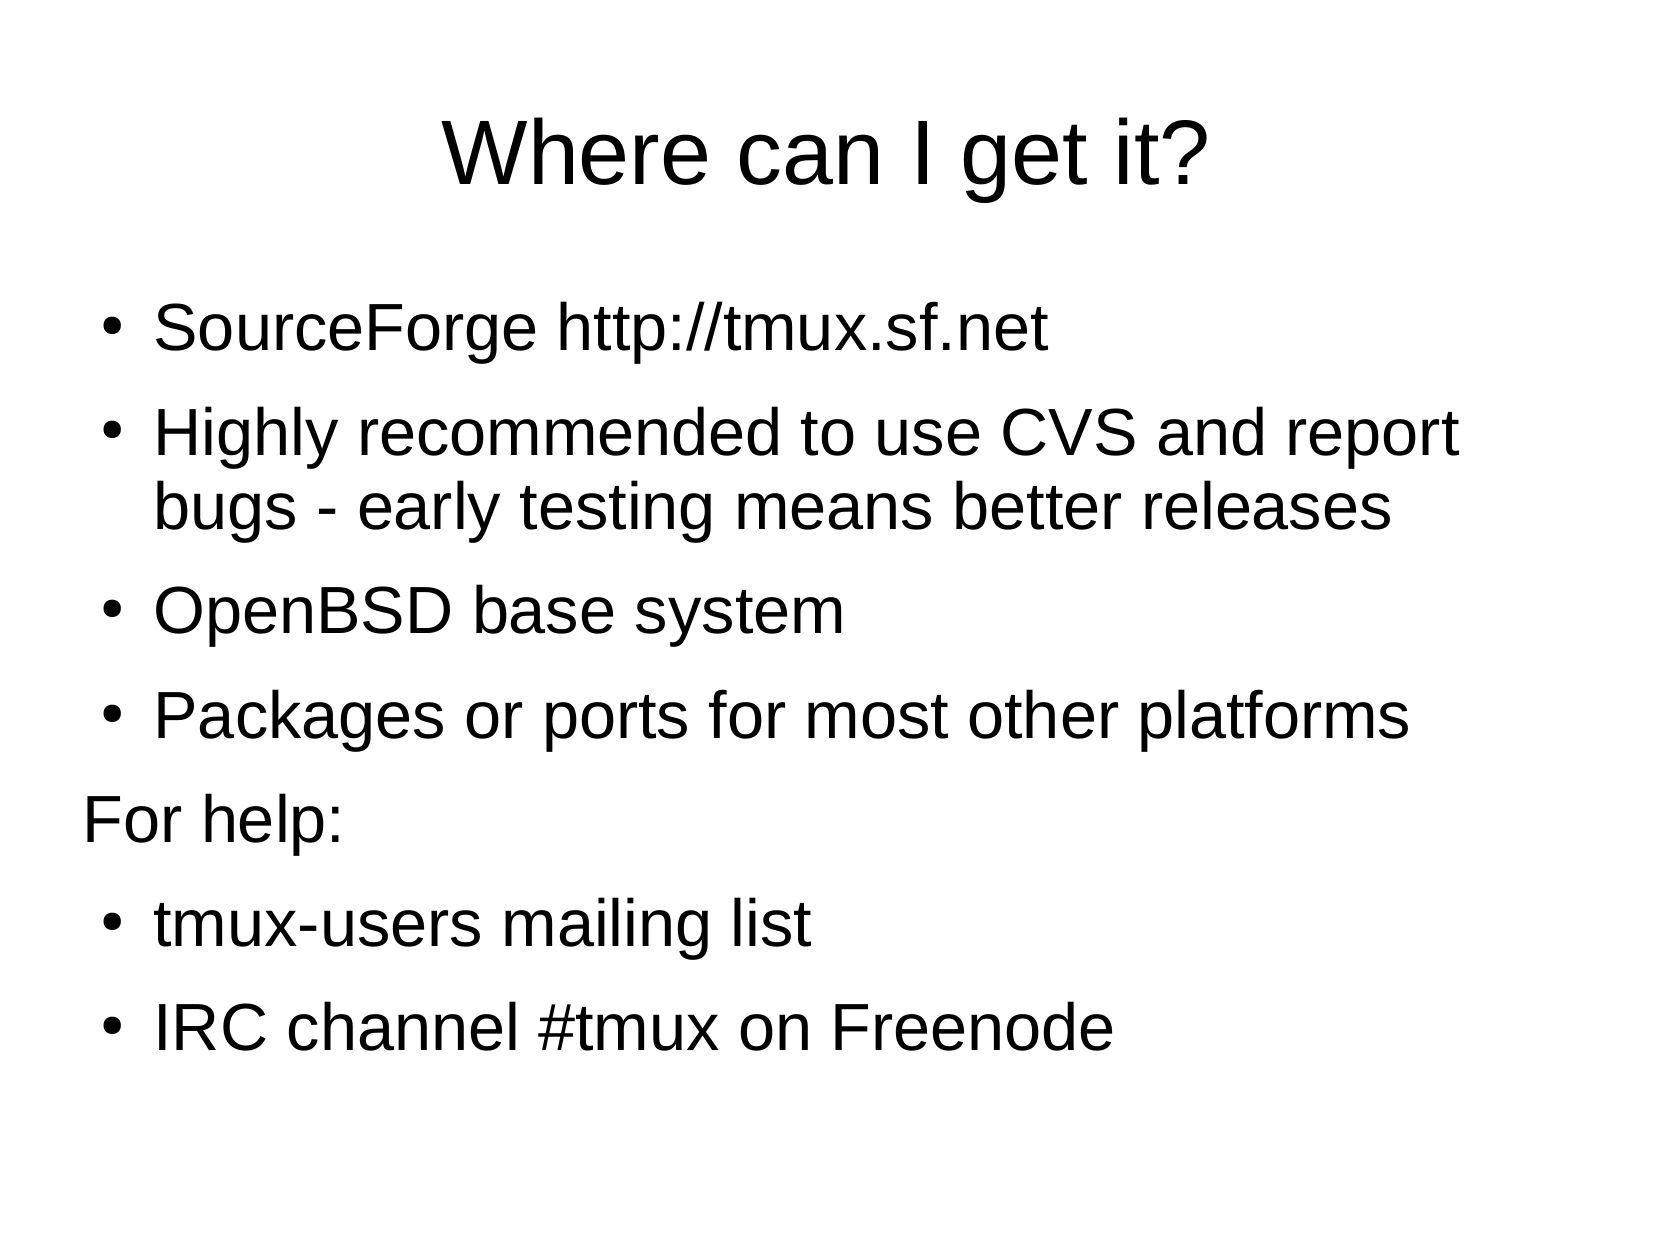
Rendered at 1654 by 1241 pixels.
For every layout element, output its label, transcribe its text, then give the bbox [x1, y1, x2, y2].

list SourceForge http://tmux.sf.net Highly recommended to use CVS and report bugs - early testing means better releases OpenBSD base system Packages or ports for most other platforms For help: tmux-users mailing list IRC channel #tmux on Freenode [82, 290, 1571, 1109]
title Where can I get it? [82, 49, 1571, 257]
